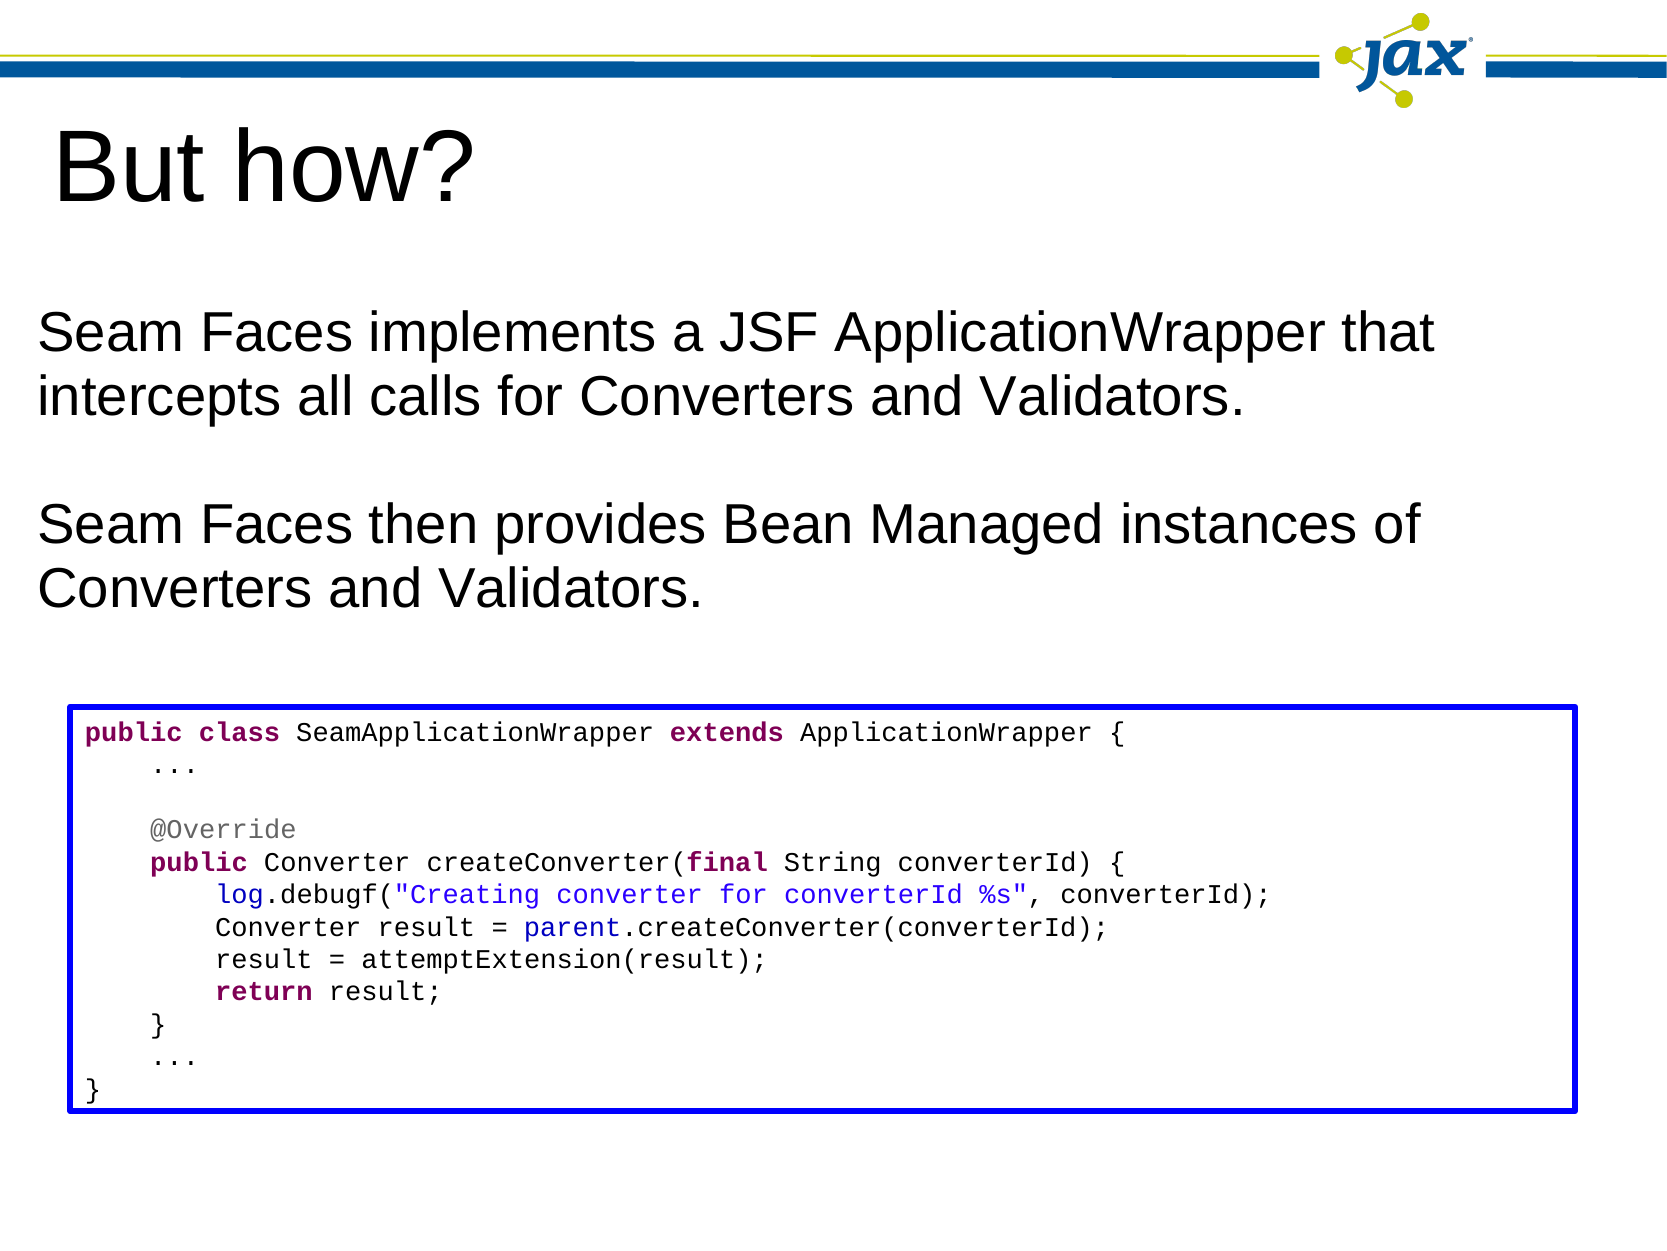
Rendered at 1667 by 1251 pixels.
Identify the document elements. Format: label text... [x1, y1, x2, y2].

text_box public class SeamApplicationWrapper extends ApplicationWrapper { ... @Override public Converter createConverter(final String converterId) { log.debugf("Creating converter for converterId %s", converterId); Converter result = parent.createConverter(converterId); result = attemptExtension(result); return result; } ... } [70, 706, 1576, 1112]
title But how? [37, 91, 1651, 230]
list Seam Faces implements a JSF ApplicationWrapper that intercepts all calls for Converters and Validators. Seam Faces then provides Bean Managed instances of Converters and Validators. [37, 300, 1613, 1126]
picture [1335, 13, 1473, 91]
